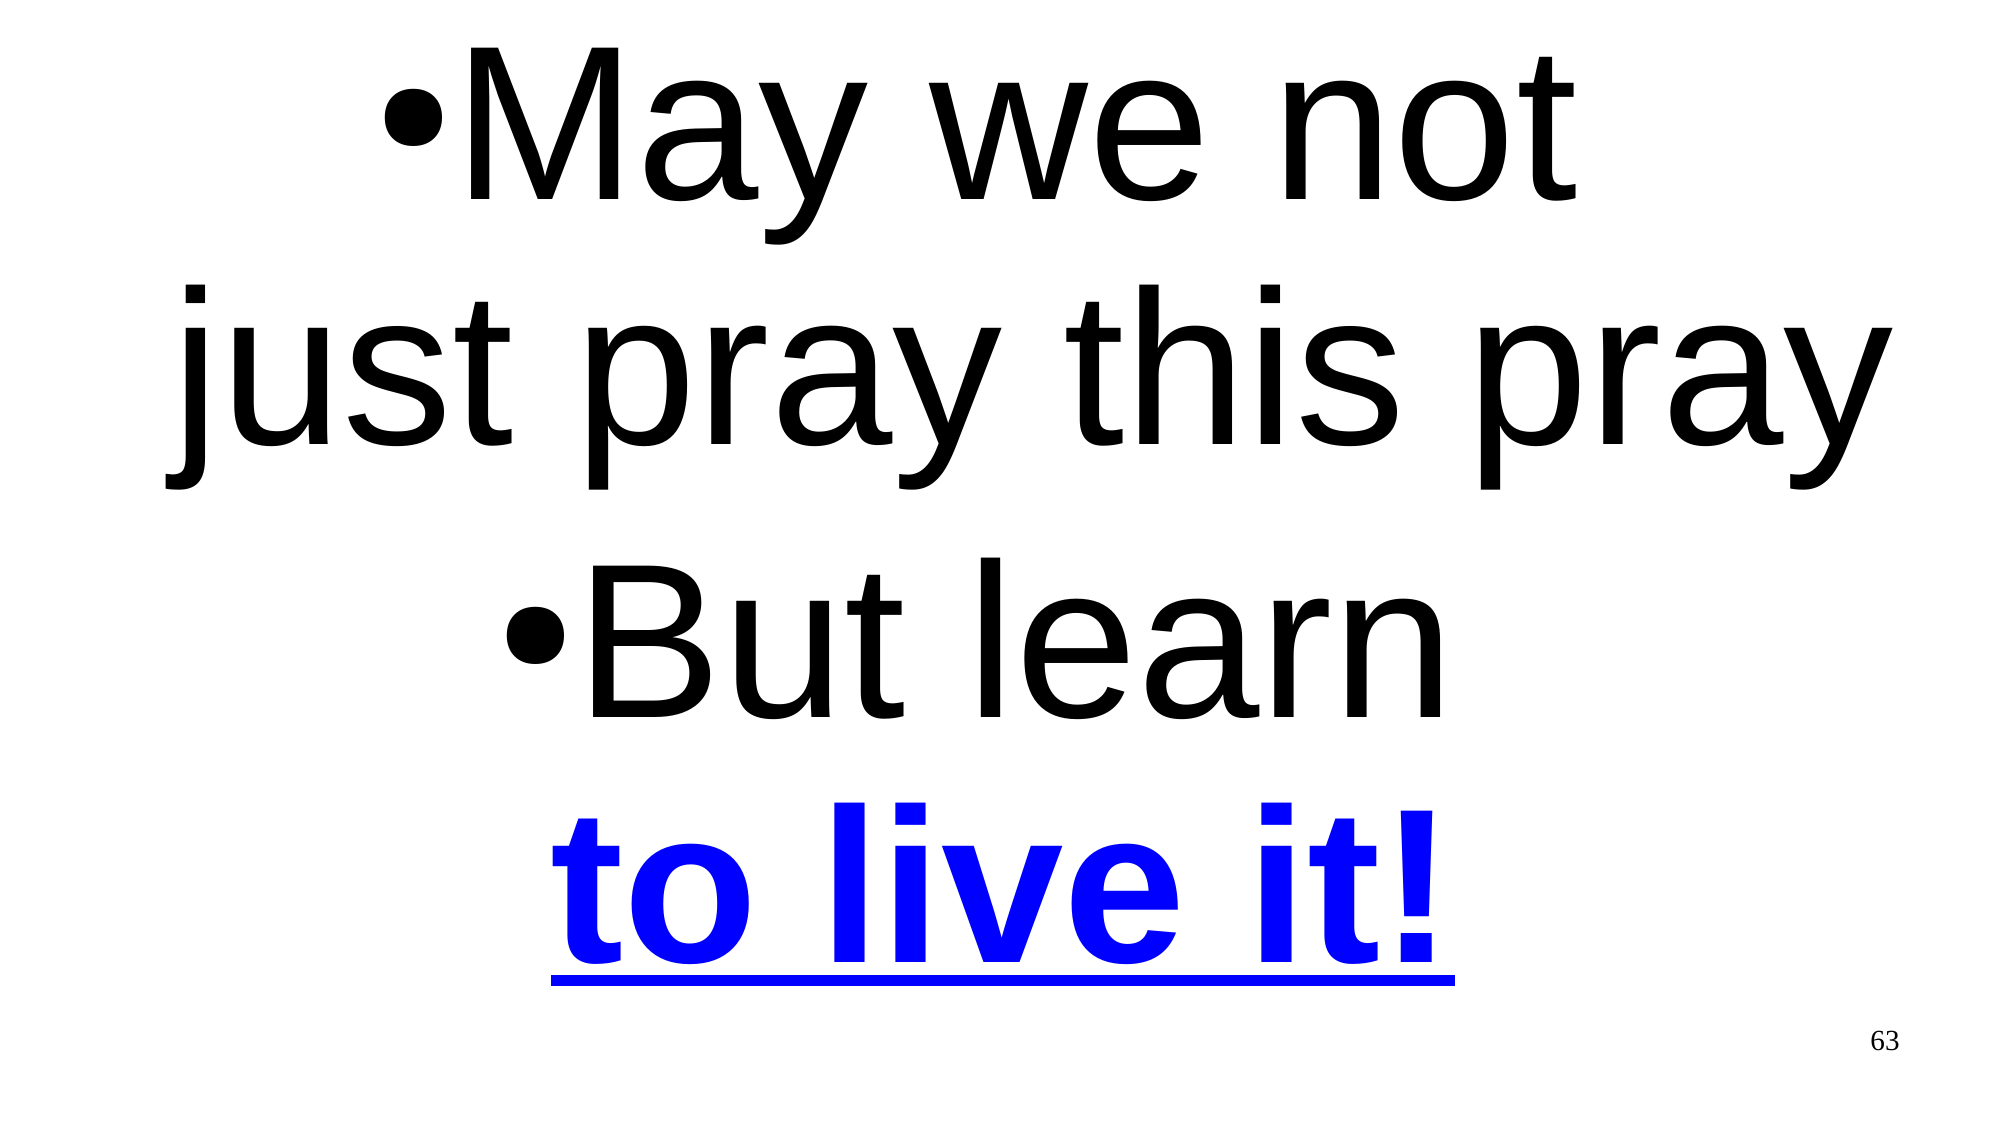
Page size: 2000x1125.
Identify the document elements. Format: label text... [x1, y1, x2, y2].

list May we not just pray this pray But learn to live it! [0, 0, 1996, 1123]
